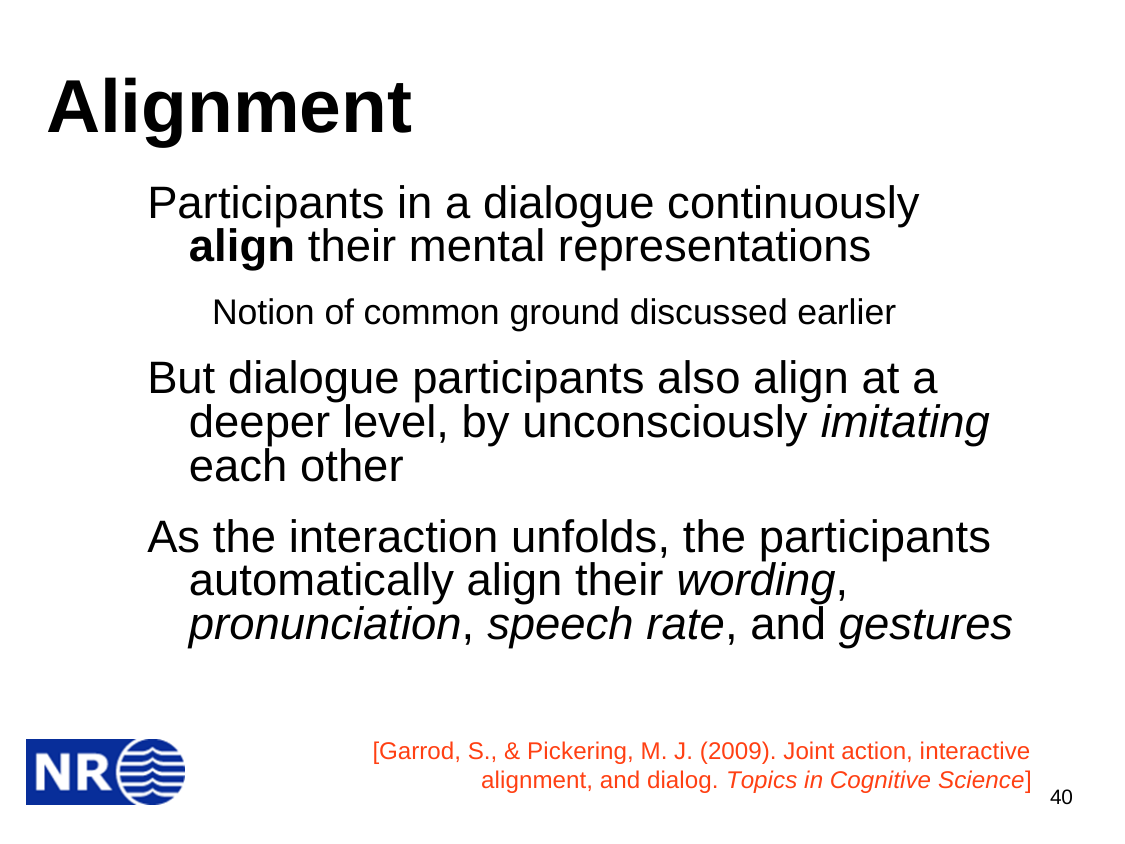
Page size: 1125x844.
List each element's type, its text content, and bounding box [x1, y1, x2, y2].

text_box [Garrod, S., & Pickering, M. J. (2009). Joint action, interactive alignment, and dialog. Topics in Cognitive Science] [368, 730, 1050, 798]
text_box Participants in a dialogue continuously align their mental representations Notion of common ground discussed earlier But dialogue participants also align at a deeper level, by unconsciously imitating each other As the interaction unfolds, the participants automatically align their wording, pronunciation, speech rate, and gestures [43, 175, 1033, 693]
title Alignment [30, 32, 1095, 157]
text_box [1035, 776, 1095, 812]
